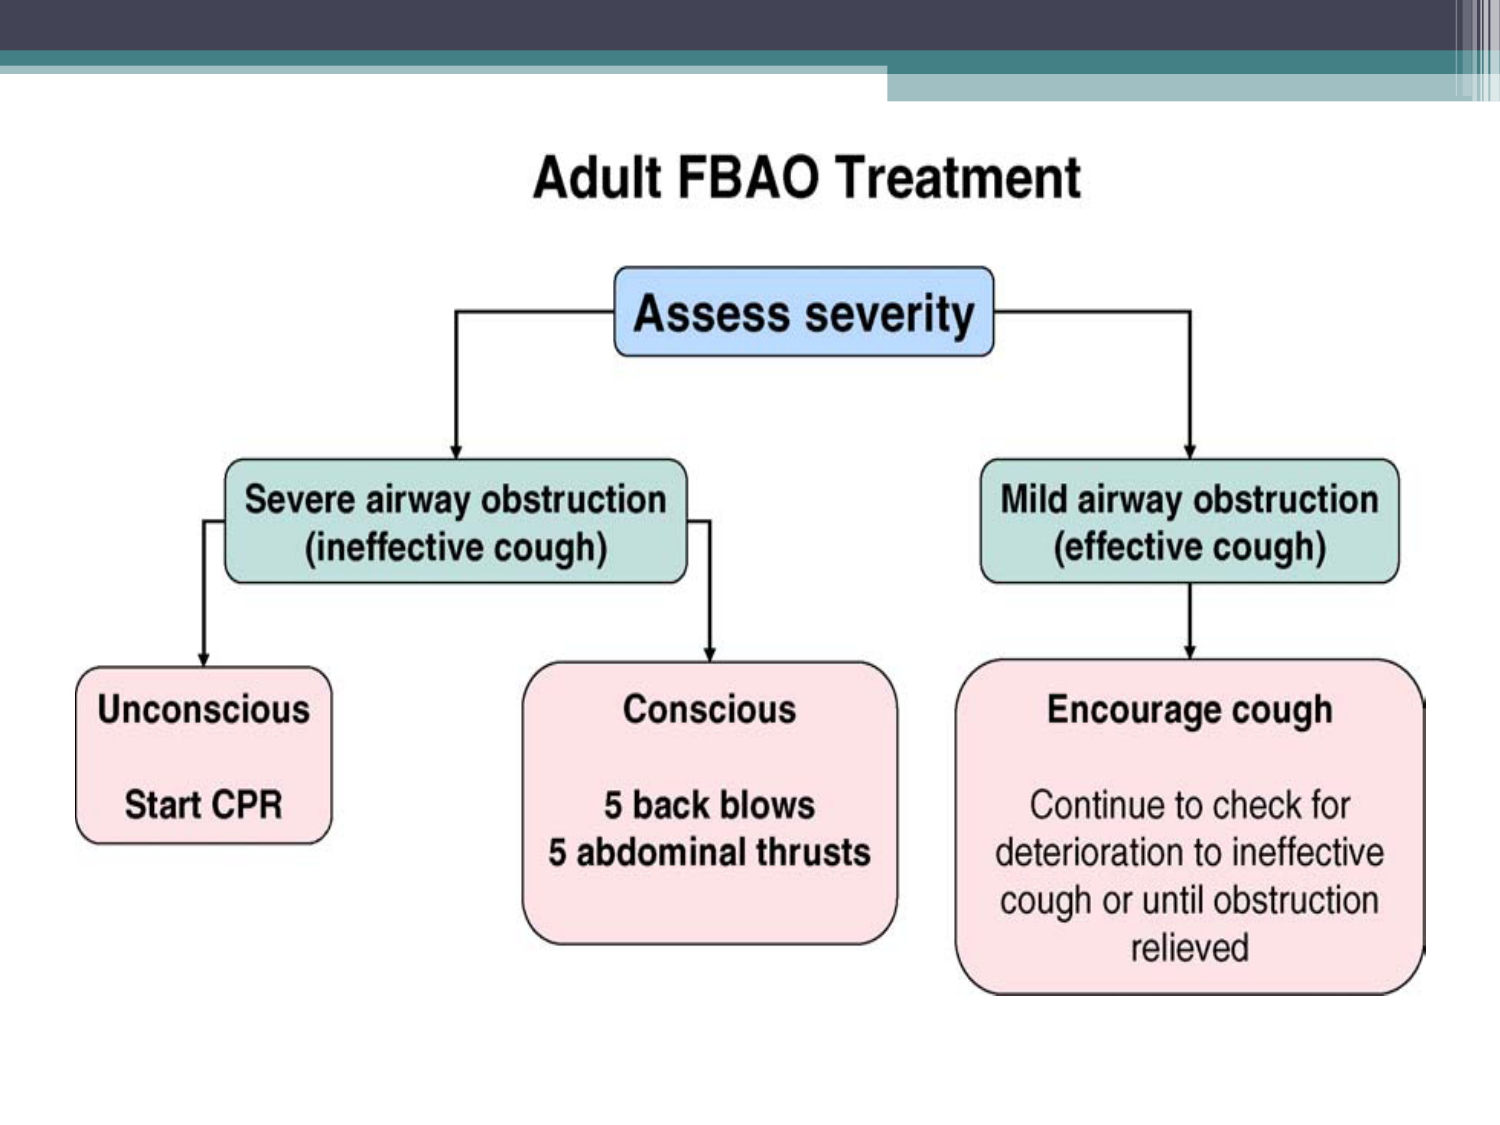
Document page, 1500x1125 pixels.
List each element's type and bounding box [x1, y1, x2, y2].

picture [75, 152, 1426, 996]
